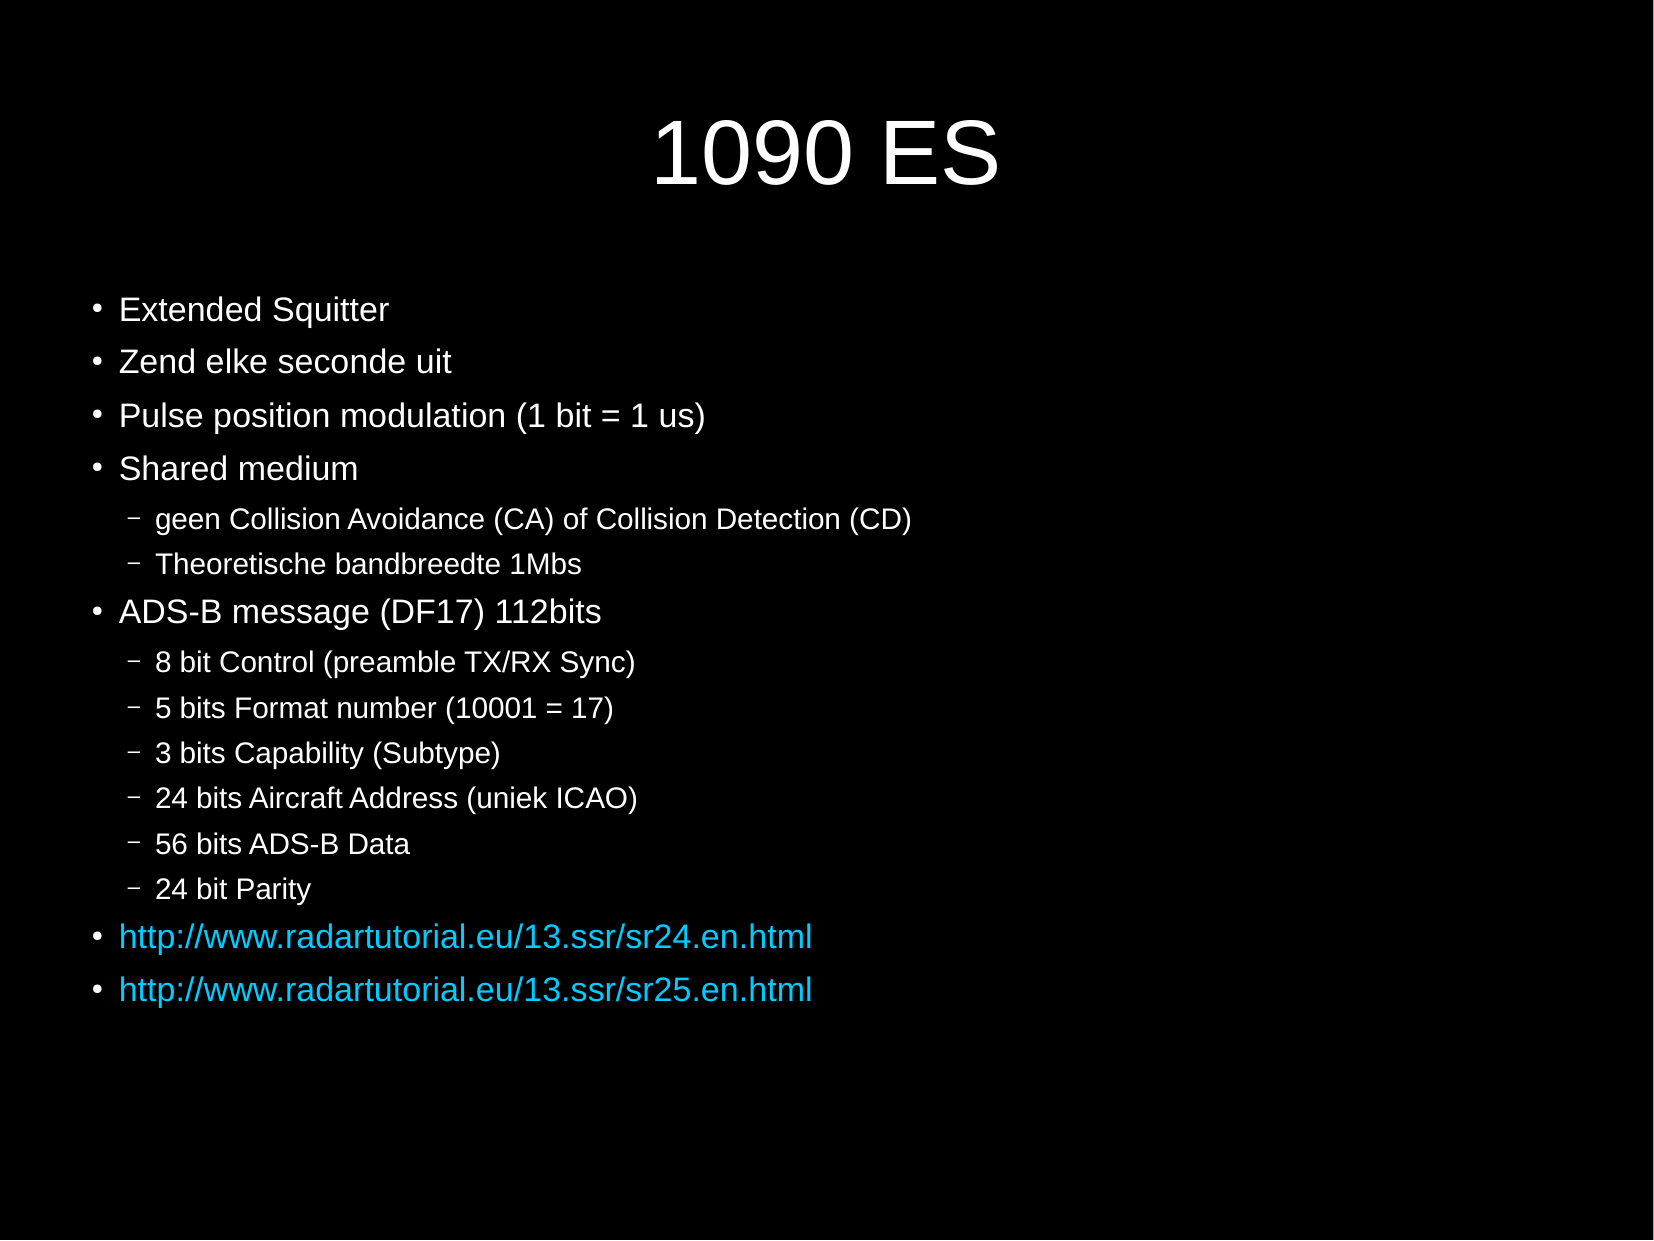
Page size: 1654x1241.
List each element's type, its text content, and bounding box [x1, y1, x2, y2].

title 1090 ES [82, 49, 1571, 257]
list Extended Squitter Zend elke seconde uit Pulse position modulation (1 bit = 1 us) Shared medium geen Collision Avoidance (CA) of Collision Detection (CD) Theoretische bandbreedte 1Mbs ADS-B message (DF17) 112bits 8 bit Control (preamble TX/RX Sync) 5 bits Format number (10001 = 17) 3 bits Capability (Subtype) 24 bits Aircraft Address (uniek ICAO) 56 bits ADS-B Data 24 bit Parity http://www.radartutorial.eu/13.ssr/sr24.en.html http://www.radartutorial.eu/13.ssr/sr25.en.html [82, 290, 1571, 1010]
